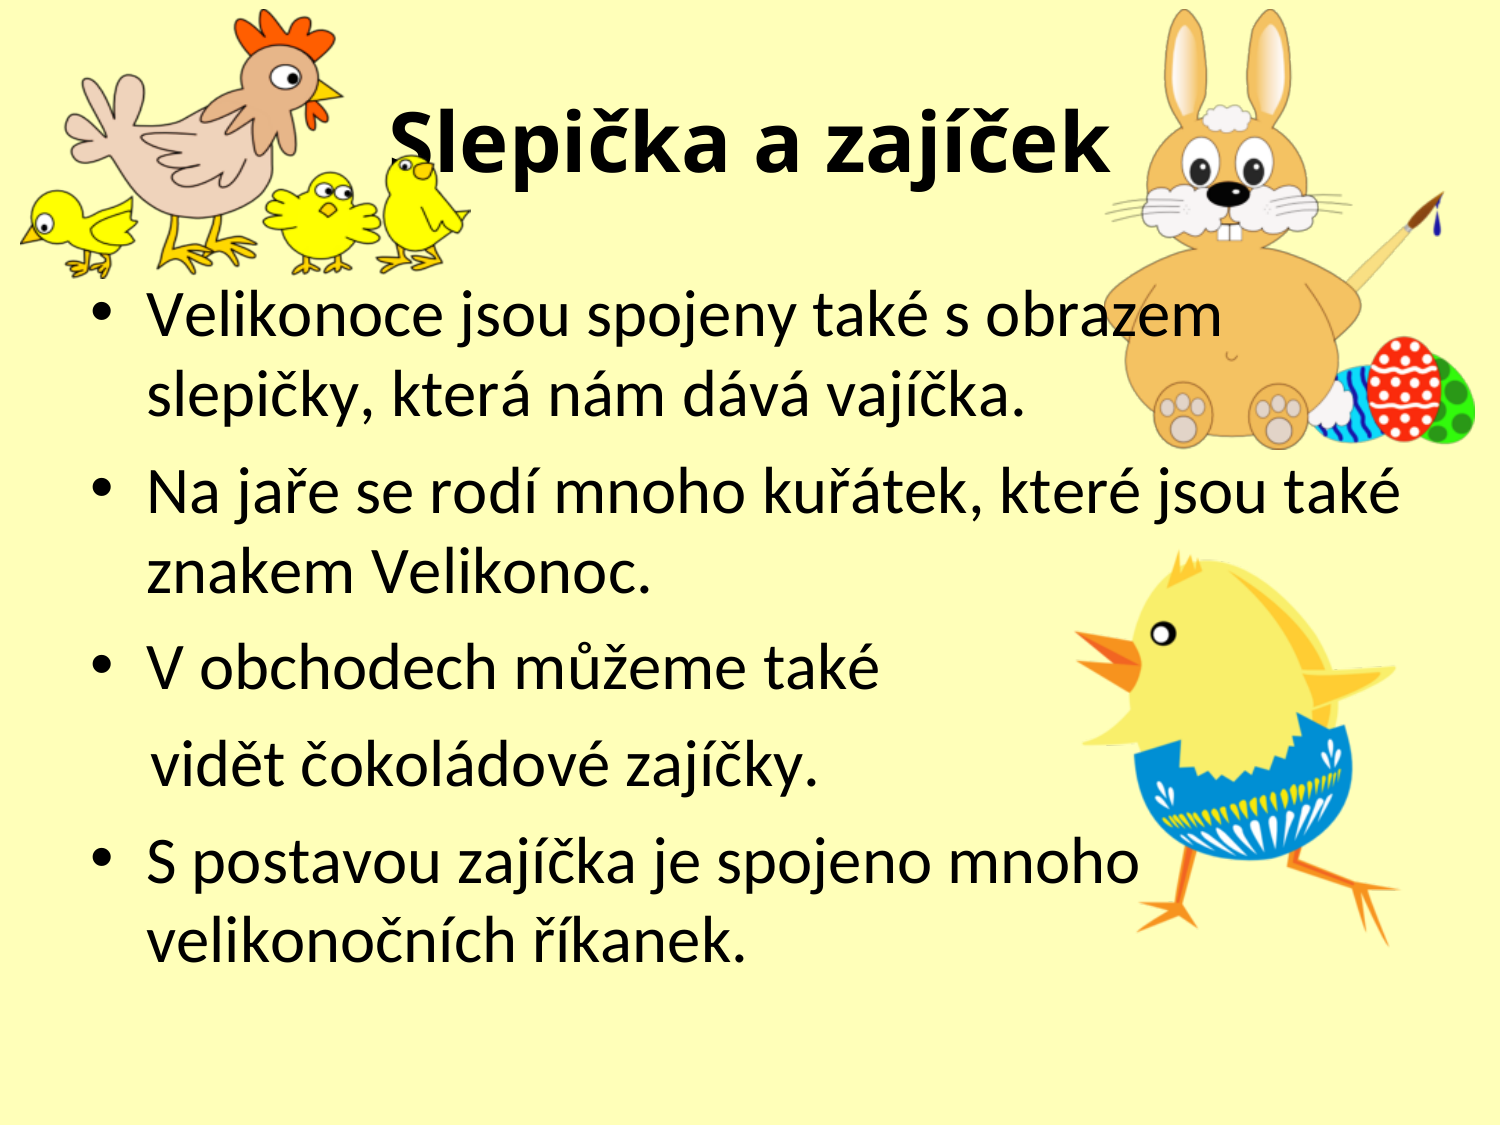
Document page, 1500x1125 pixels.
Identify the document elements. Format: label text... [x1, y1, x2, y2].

picture [1052, 538, 1426, 949]
picture [1104, 9, 1475, 451]
title Slepička a zajíček [471, 45, 1426, 233]
picture [20, 9, 471, 279]
list Velikonoce jsou spojeny také s obrazem slepičky, která nám dává vajíčka. Na jaře se rodí mnoho kuřátek, které jsou také znakem Velikonoc. V obchodech můžeme také vidět čokoládové zajíčky. S postavou zajíčka je spojeno mnoho velikonočních říkanek. [75, 262, 1426, 1006]
